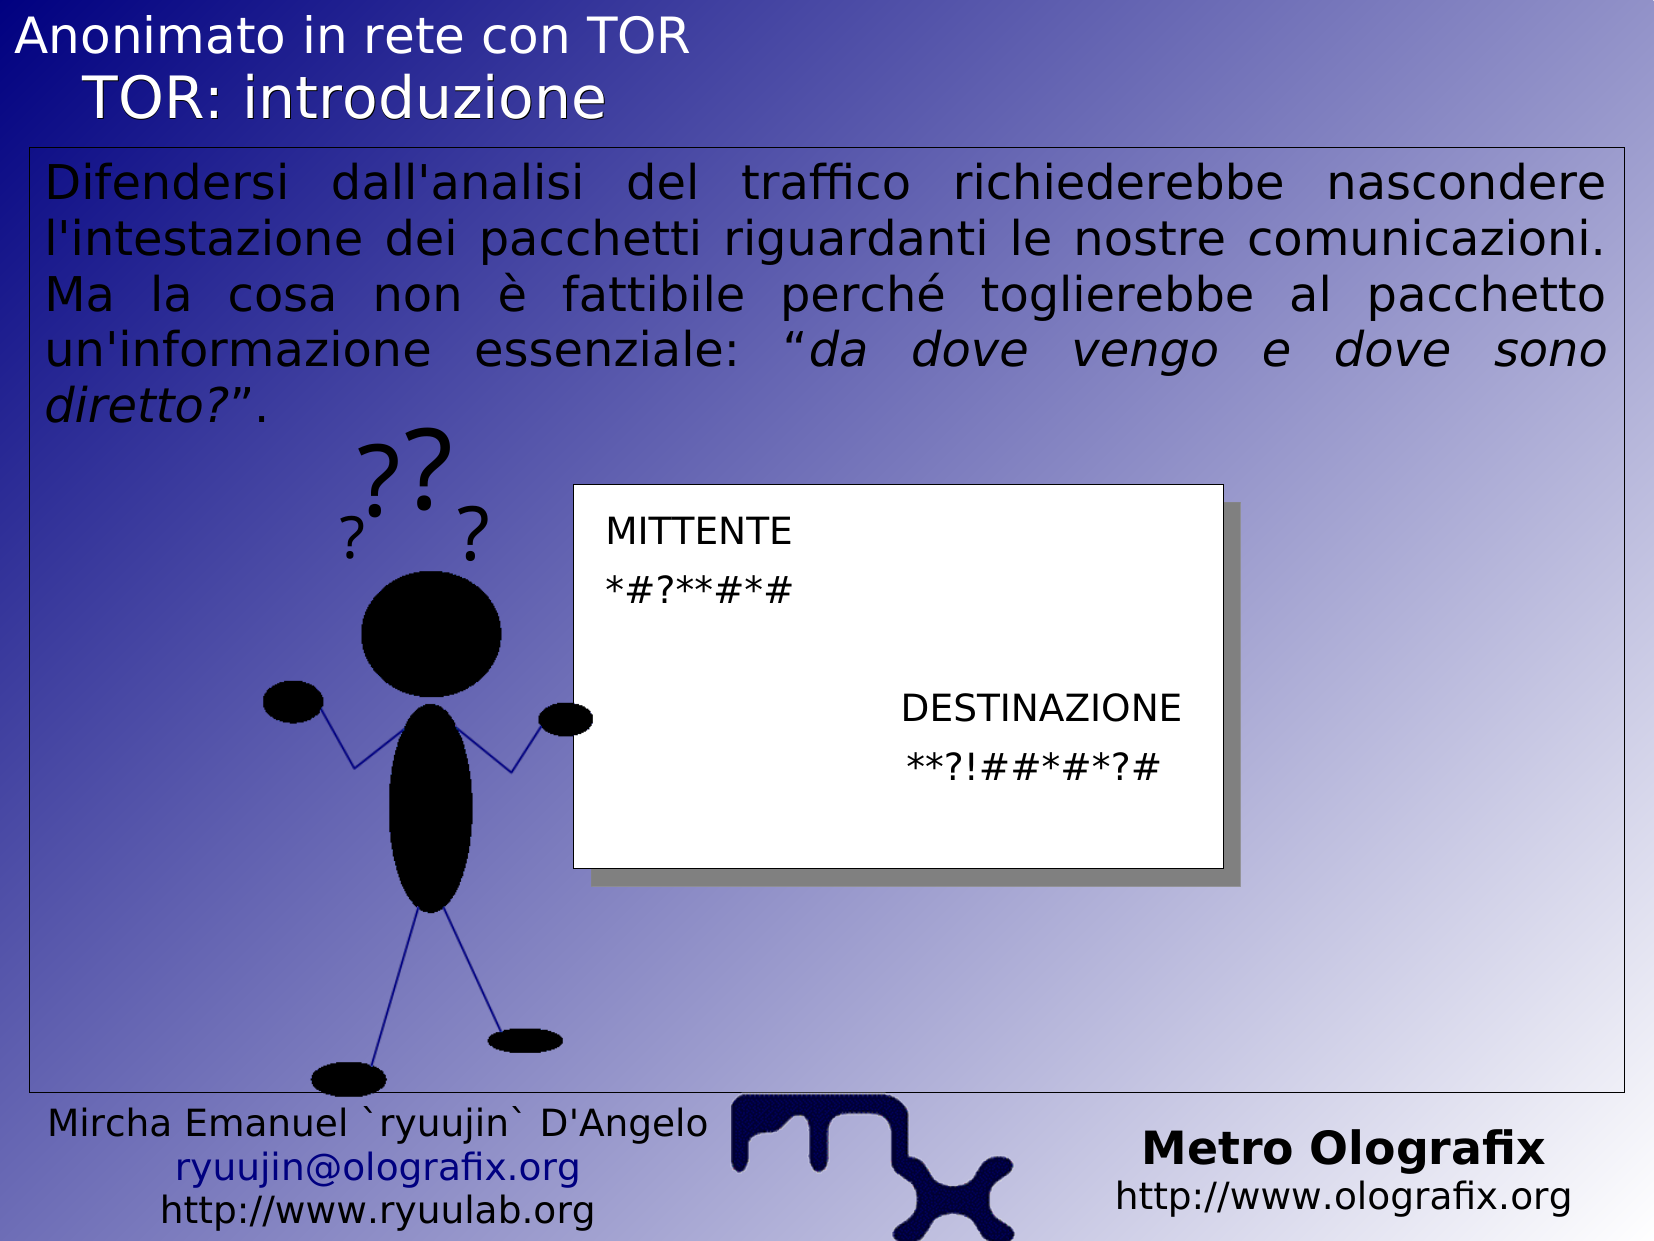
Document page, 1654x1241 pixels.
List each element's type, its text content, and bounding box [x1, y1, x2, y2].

text_box DESTINAZIONE [885, 679, 1211, 738]
text_box Mircha Emanuel `ryuujin` D'Angelo ryuujin@olografix.org http://www.ryuulab.org [0, 1094, 757, 1241]
text_box [573, 484, 1224, 869]
text_box *#?**#*# [590, 561, 827, 620]
text_box ? [442, 472, 532, 605]
text_box Difendersi dall'analisi del traffico richiederebbe nascondere l'intestazione dei pacchetti riguardanti le nostre comunicazioni. Ma la cosa non è fattibile perché toglierebbe al pacchetto un'informazione essenziale: “da dove vengo e dove sono diretto?”. [29, 147, 1625, 442]
text_box MITTENTE [590, 501, 857, 561]
text_box ? [342, 401, 389, 488]
picture [239, 525, 667, 1094]
title TOR: introduzione [82, 49, 1571, 147]
text_box ? [324, 488, 414, 621]
text_box **?!##*#*?# [891, 738, 1188, 797]
text_box Metro Olografix http://www.olografix.org [1034, 1114, 1654, 1227]
text_box Anonimato in rete con TOR [0, 0, 1595, 74]
text_box ? [389, 382, 479, 573]
picture [720, 1068, 1033, 1241]
